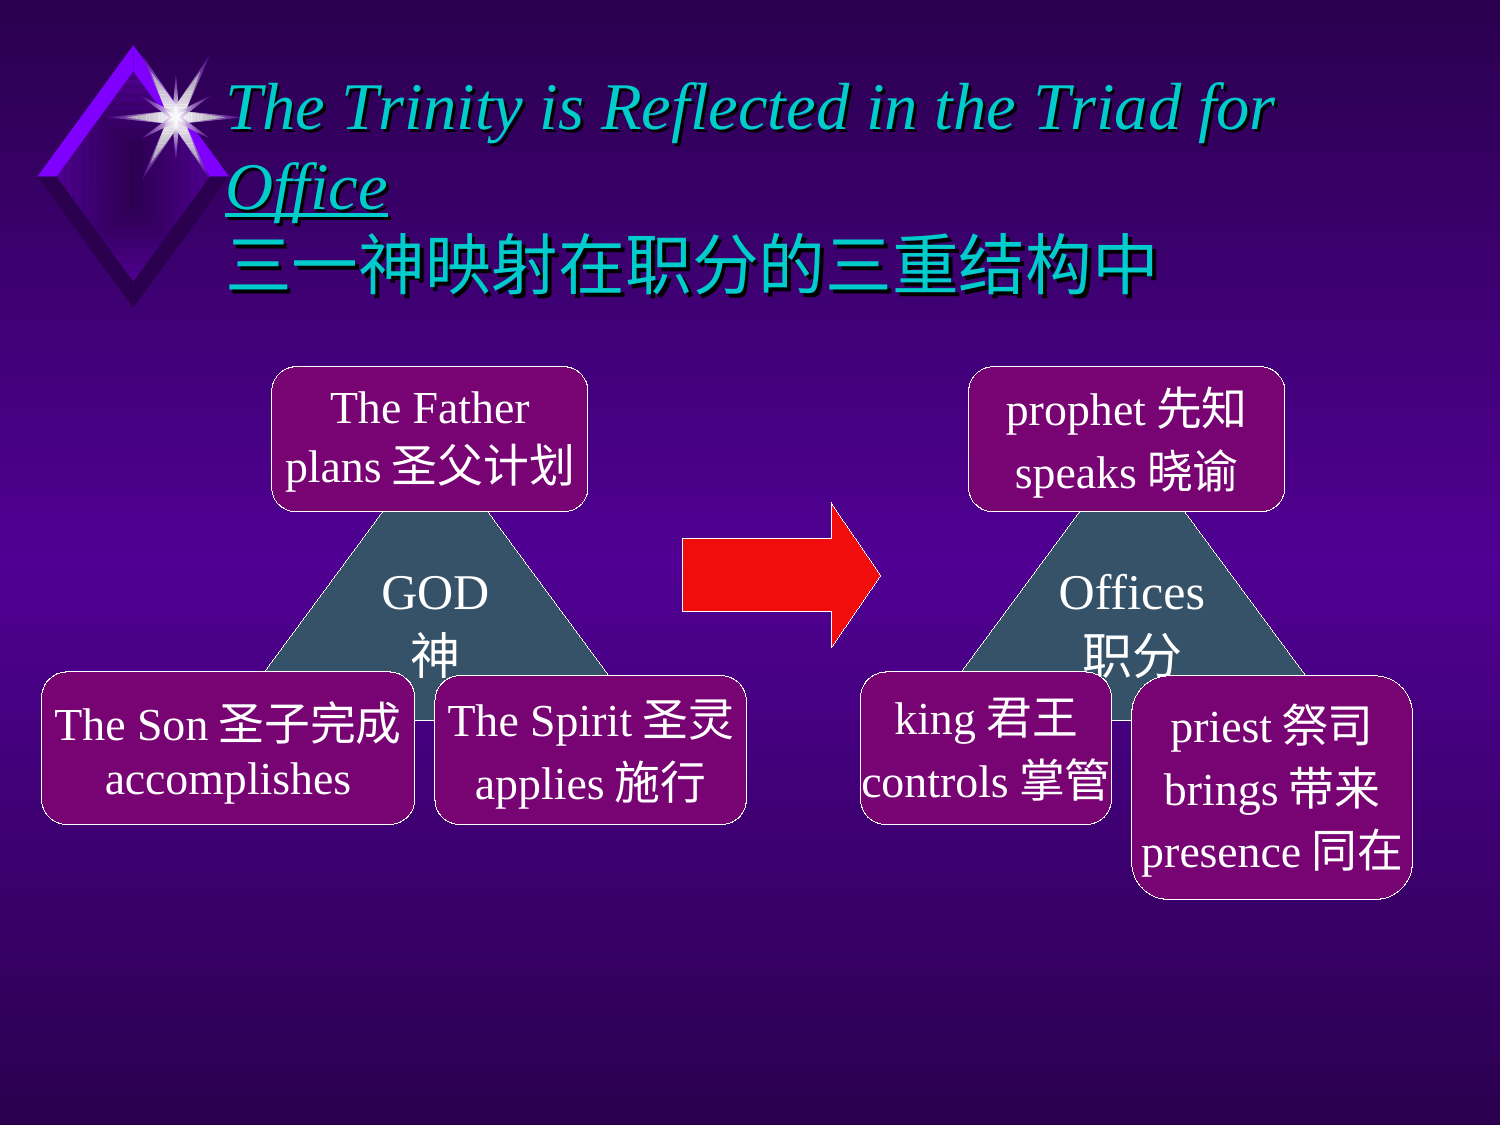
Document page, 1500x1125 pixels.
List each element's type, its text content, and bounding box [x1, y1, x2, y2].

text_box prophet先知 speaks晓谕 [968, 366, 1285, 512]
text_box The Son圣子完成 accomplishes [41, 671, 415, 825]
text_box priest祭司 brings带来 presence同在 [1131, 675, 1413, 900]
text_box Offices 职分 [961, 512, 1306, 721]
title The Trinity is Reflected in the Triad for Office 三一神映射在职分的三重结构中 [224, 62, 1388, 303]
text_box king君王 controls掌管 [860, 671, 1112, 825]
text_box GOD 神 [264, 512, 609, 721]
text_box The Father plans圣父计划 [271, 366, 588, 512]
text_box [682, 502, 881, 648]
text_box The Spirit圣灵 applies施行 [434, 675, 747, 825]
